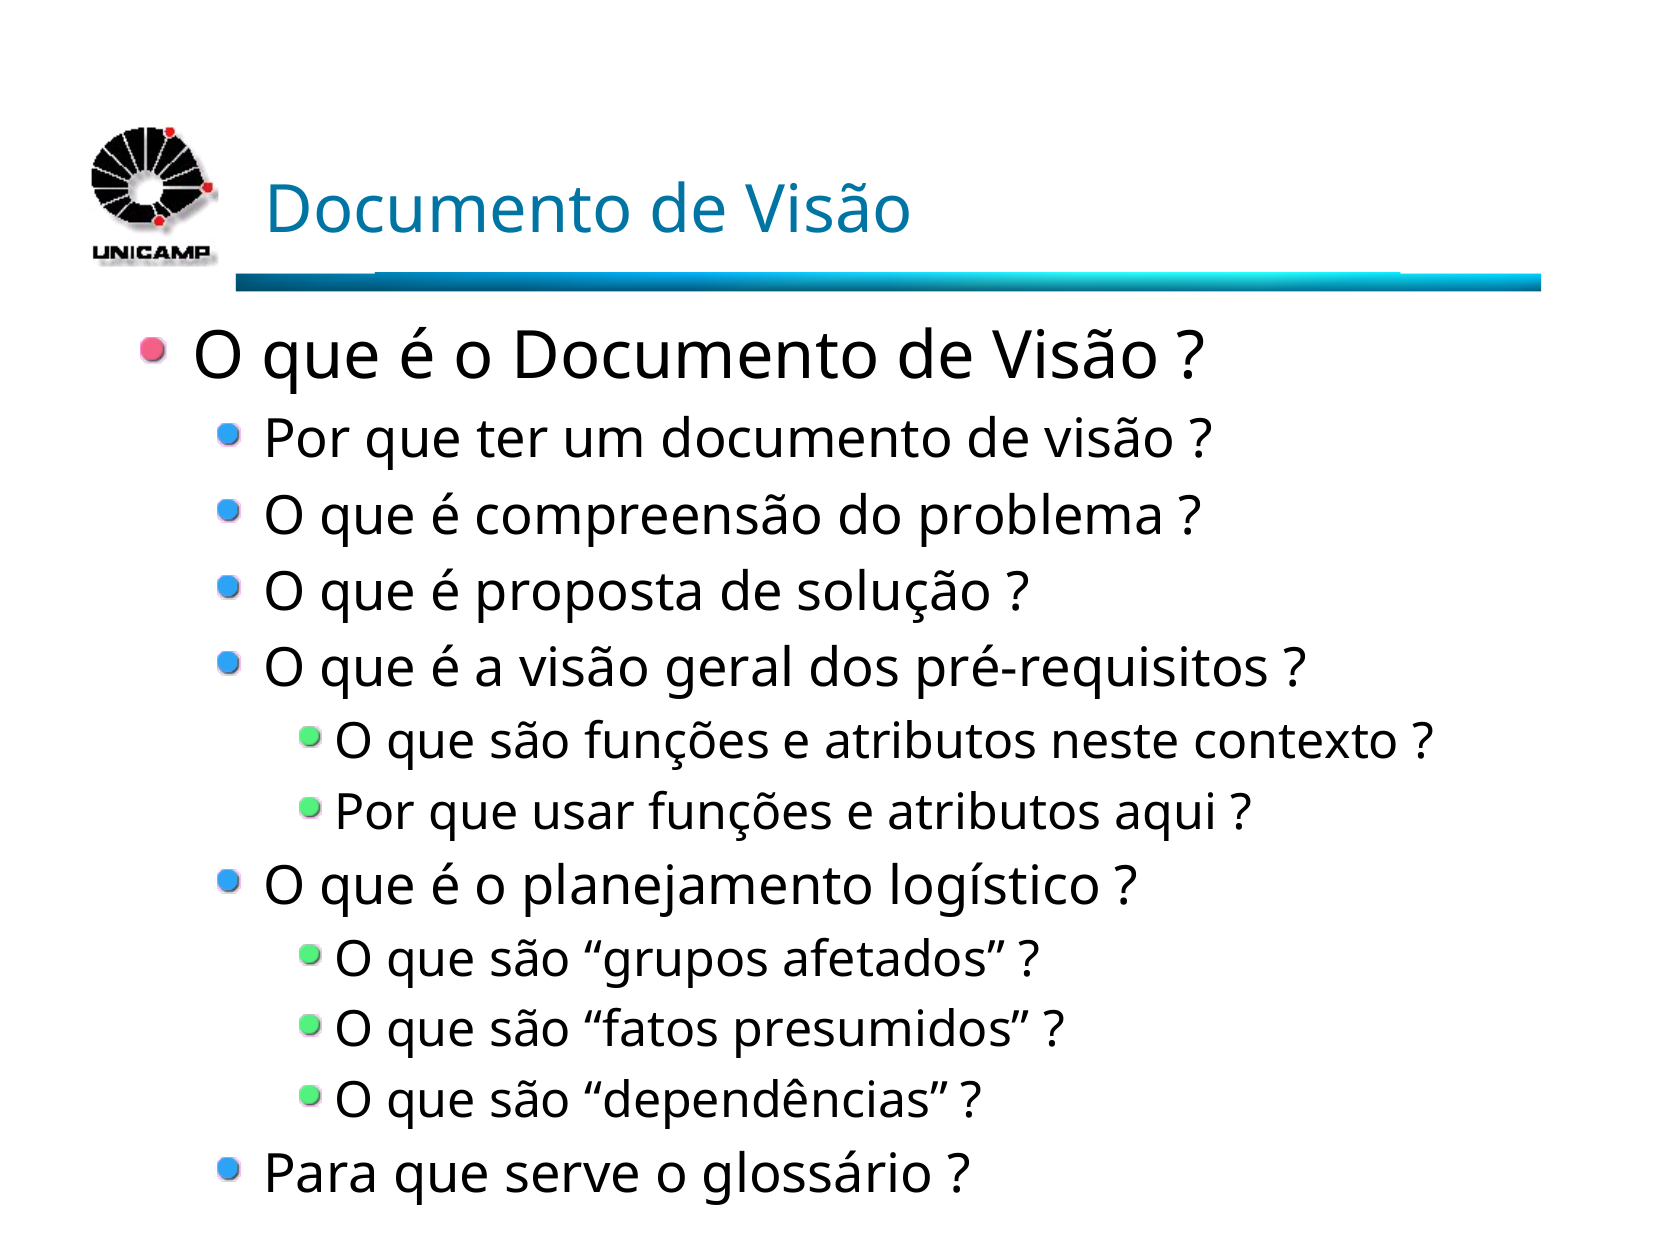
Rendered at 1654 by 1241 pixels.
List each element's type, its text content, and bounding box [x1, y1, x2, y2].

picture [125, 272, 1654, 295]
picture [216, 1167, 242, 1183]
title Documento de Visão [264, 57, 1534, 250]
list O que é o Documento de Visão ? Por que ter um documento de visão ? O que é compreensão do problema ? O que é proposta de solução ? O que é a visão geral dos pré-requisitos ? O que são funções e atributos neste contexto ? Por que usar funções e atributos aqui ? O que é o planejamento logístico ? O que são “grupos afetados” ? O que são “fatos presumidos” ? O que são “dependências” ? Para que serve o glossário ? [121, 309, 1534, 1167]
